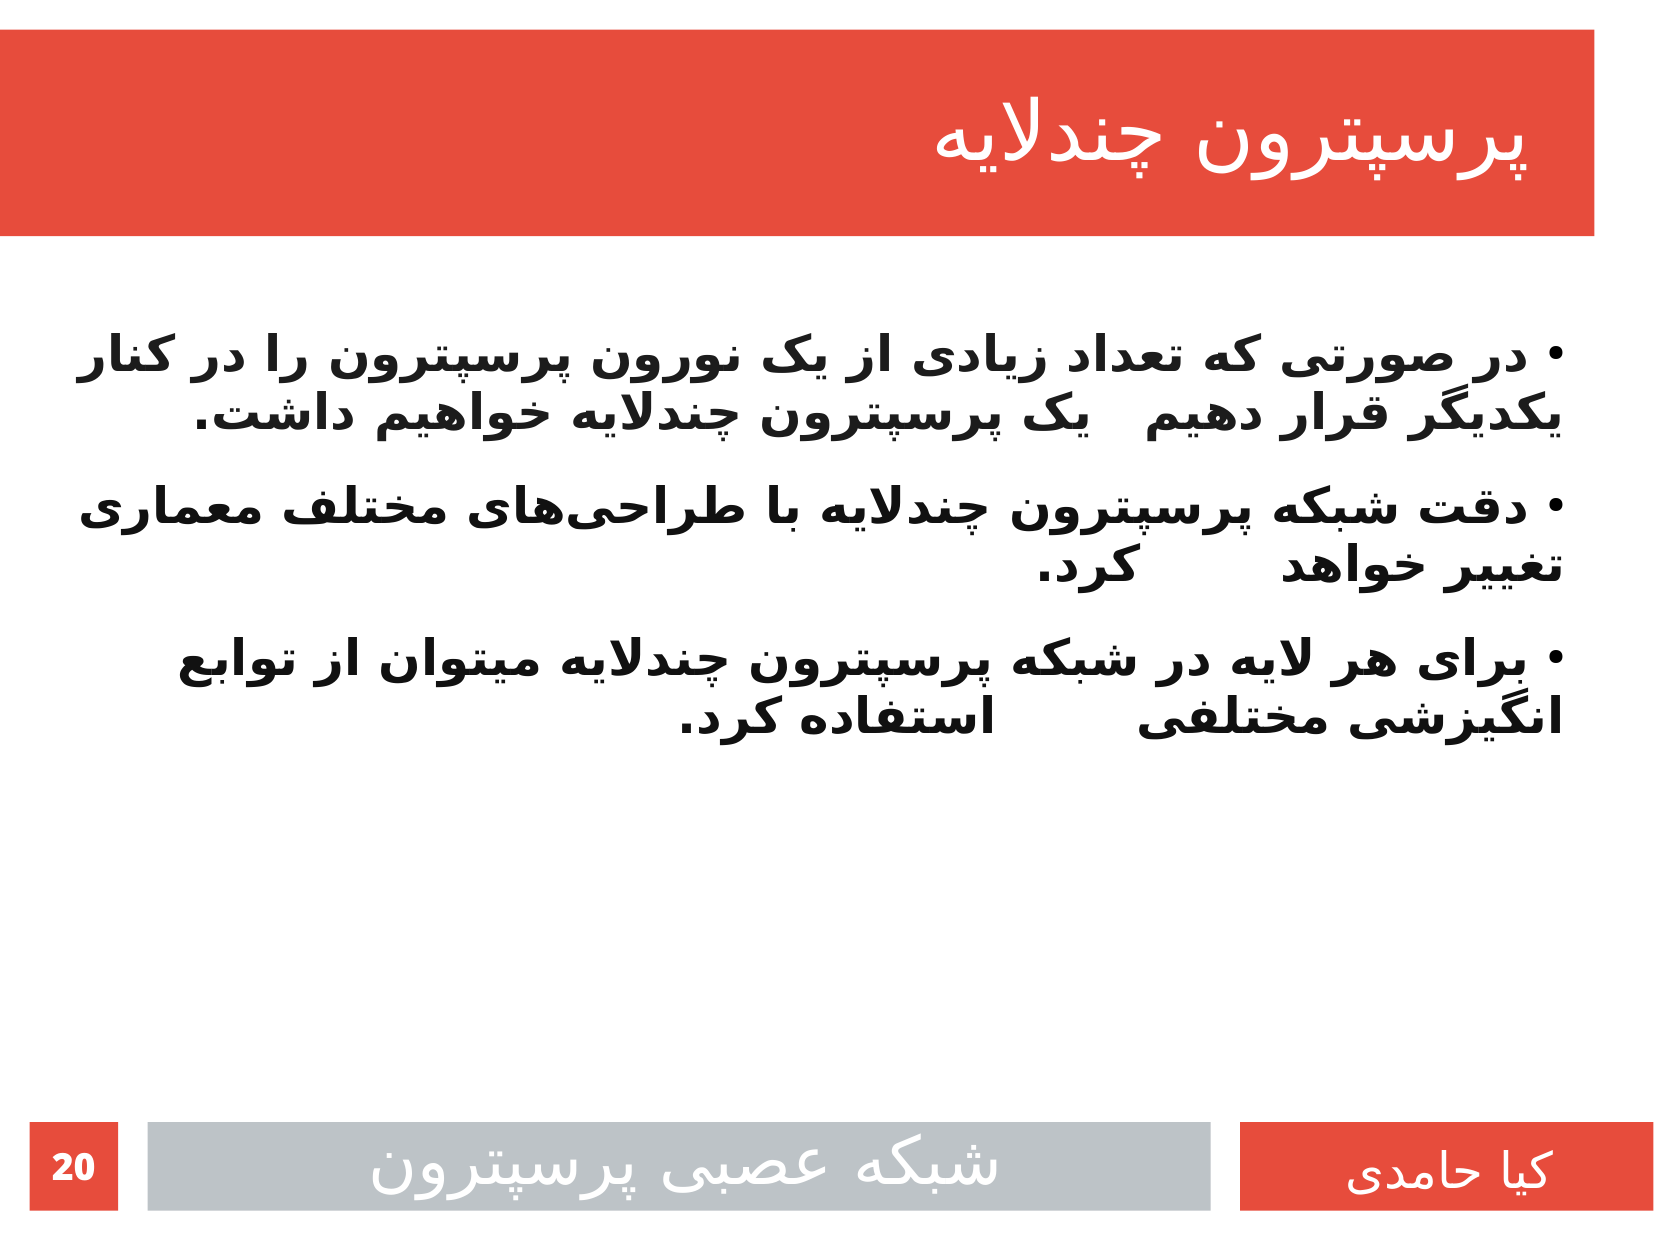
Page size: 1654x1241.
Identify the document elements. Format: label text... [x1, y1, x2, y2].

title کیا حامدی [1245, 1127, 1654, 1201]
title شبکه عصبی پرسپترون [150, 1127, 1201, 1201]
list در صورتی که تعداد زیادی از یک نورون پرسپترون را در کنار یکدیگر قرار دهیم یک پرسپترون چندلایه خواهیم داشت. دقت شبکه پرسپترون چندلایه با طراحی‌های مختلف معماری تغییر خواهد‌ کرد. برای هر لایه در شبکه پرسپترون چندلایه میتوان از توابع انگیزشی مختلفی استفاده کرد. [59, 324, 1565, 1093]
title پرسپترون چندلایه [45, 32, 1531, 181]
